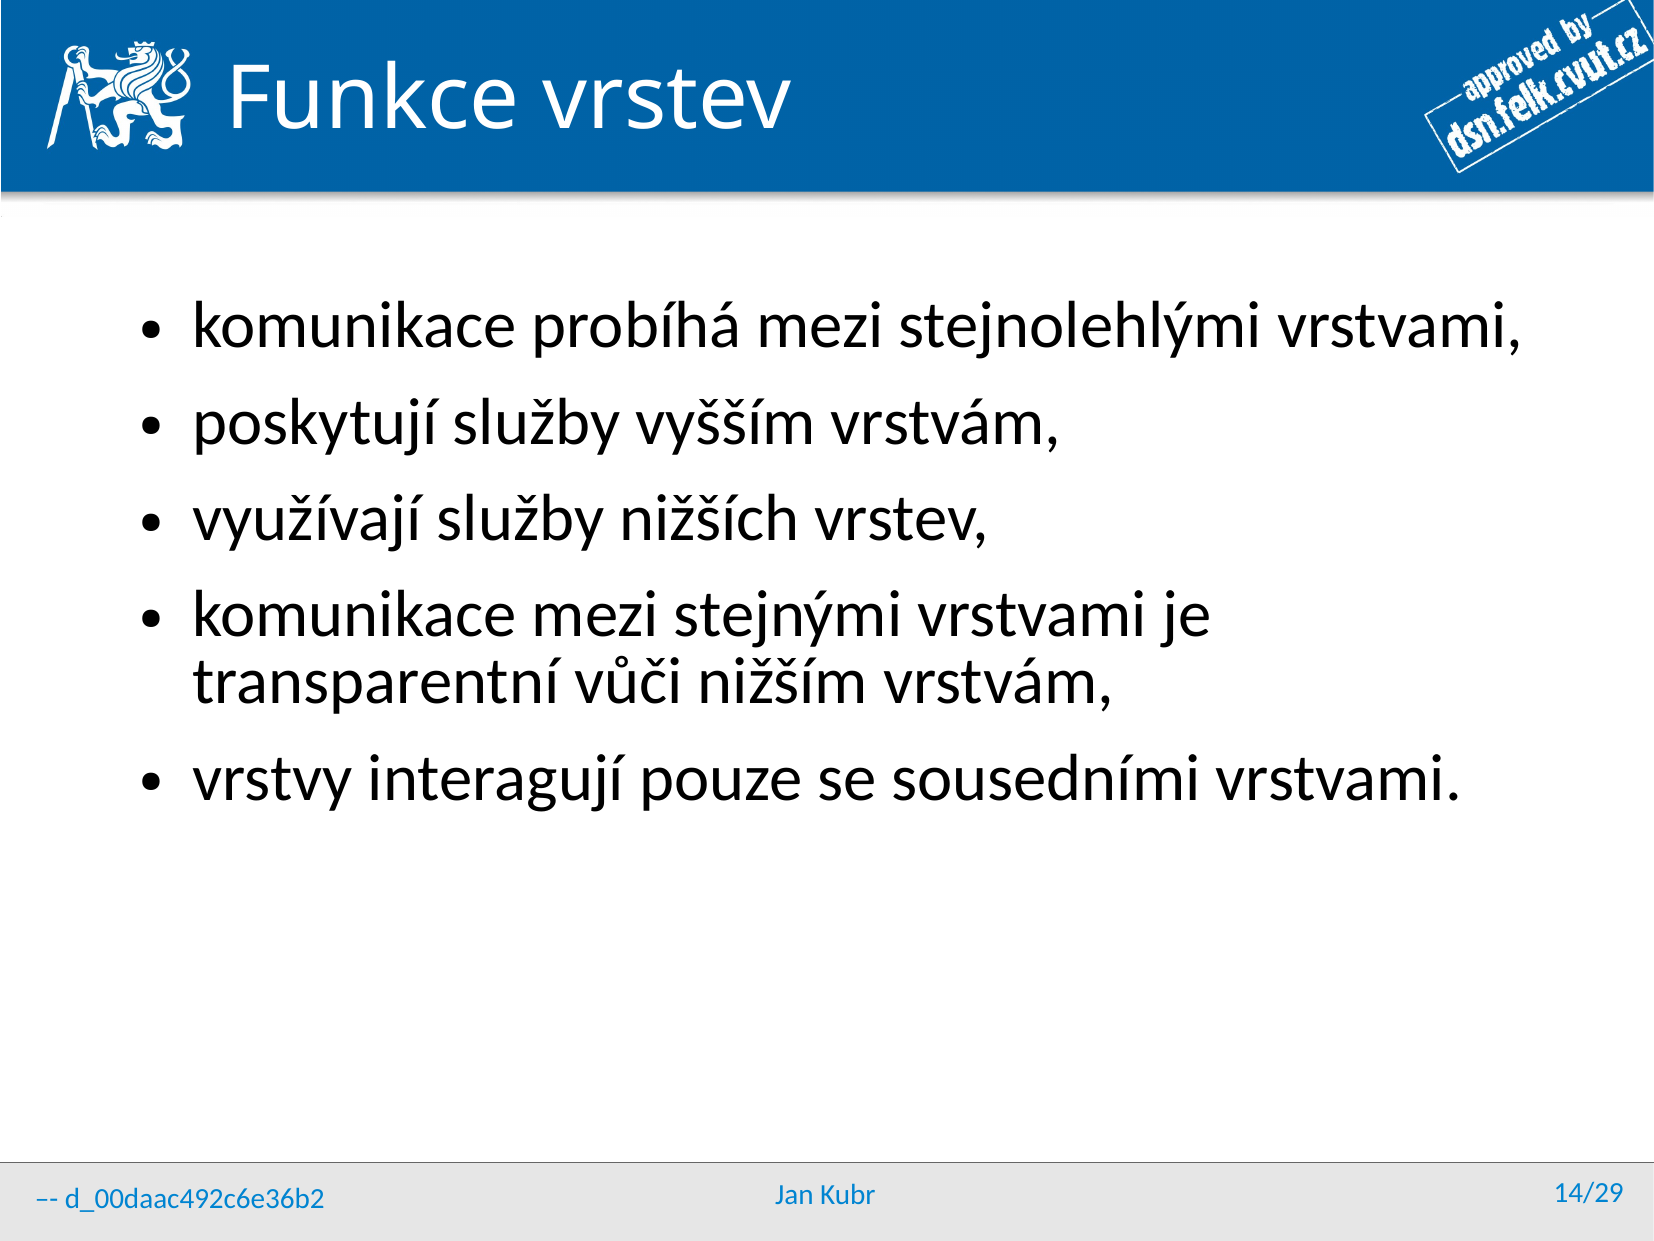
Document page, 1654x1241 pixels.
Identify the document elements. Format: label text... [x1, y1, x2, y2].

list komunikace probíhá mezi stejnolehlými vrstvami, poskytují služby vyšším vrstvám, využívají služby nižších vrstev, komunikace mezi stejnými vrstvami je transparentní vůči nižším vrstvám, vrstvy interagují pouze se sousedními vrstvami. [121, 297, 1534, 1126]
picture [1, 0, 1654, 217]
title Funkce vrstev [225, 0, 1426, 188]
